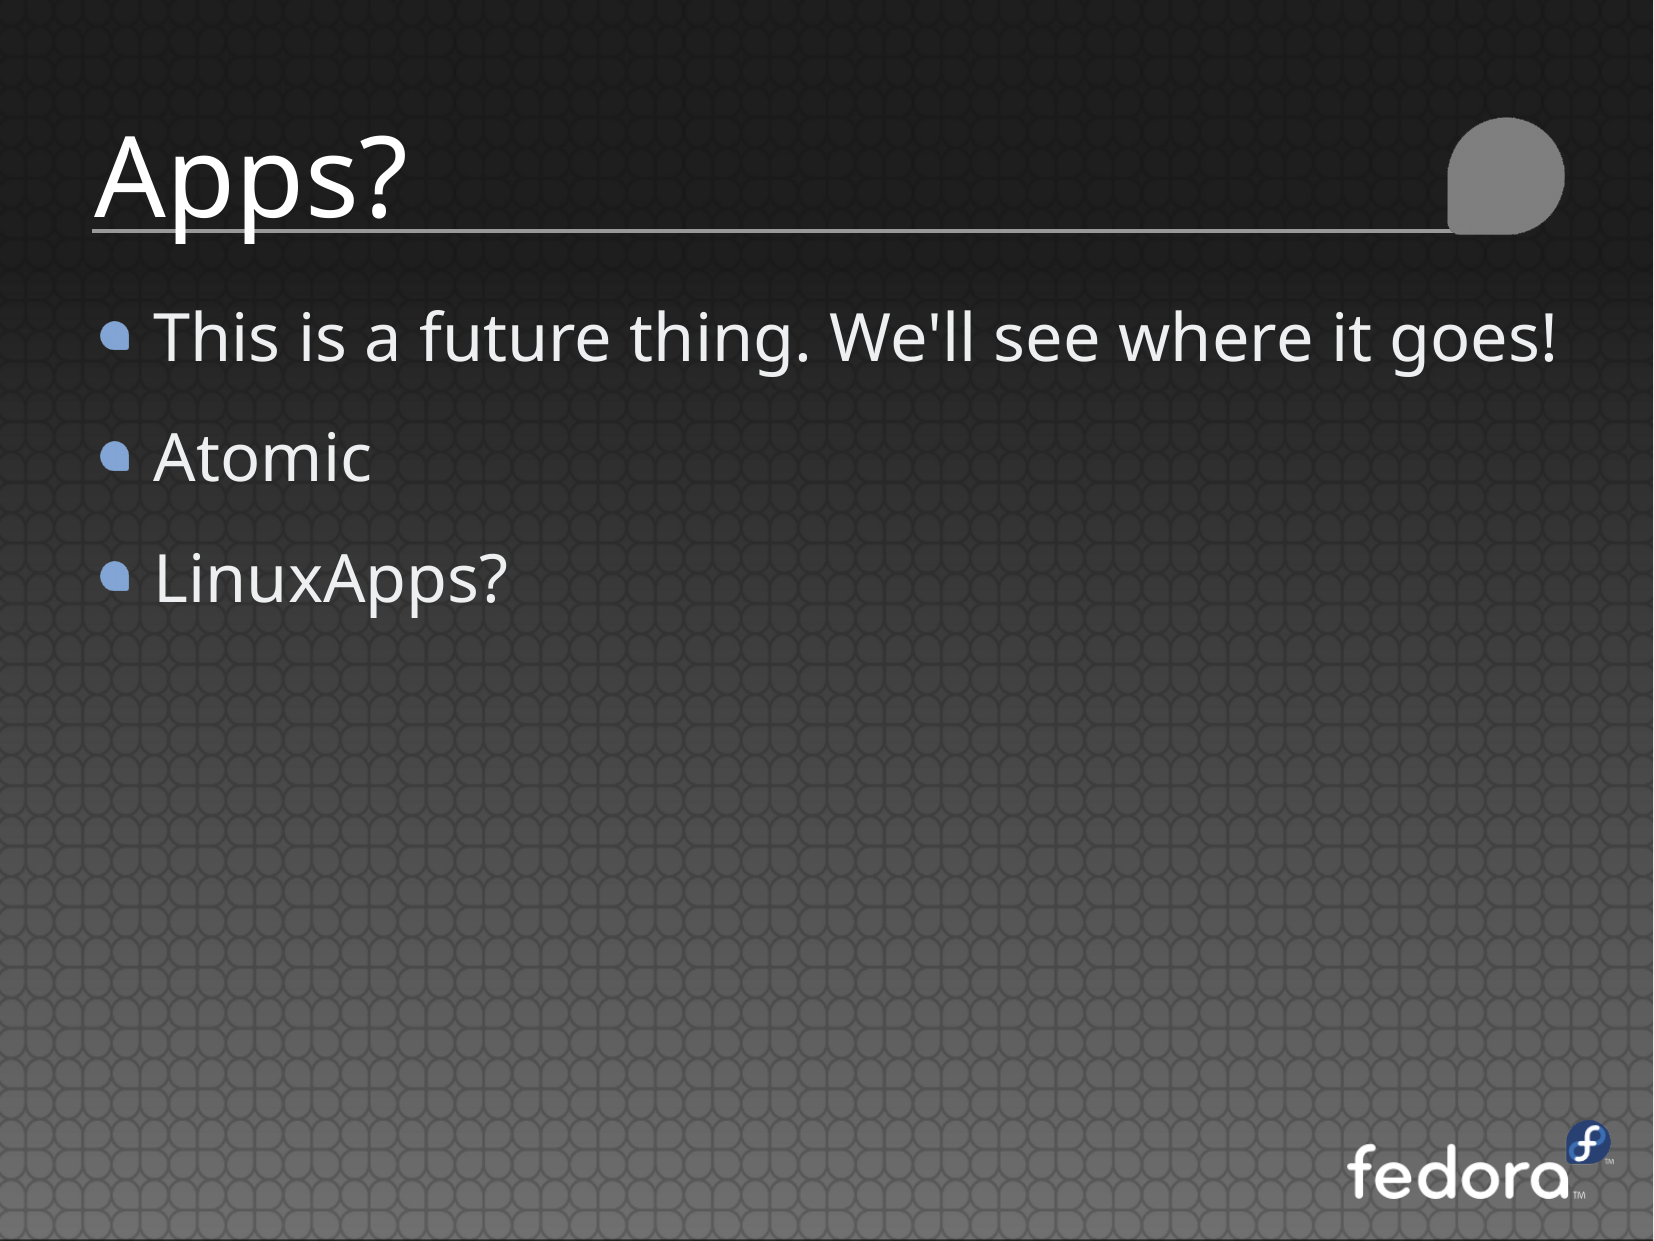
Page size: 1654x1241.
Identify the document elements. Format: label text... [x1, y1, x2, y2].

list This is a future thing. We'll see where it goes! Atomic LinuxApps? [82, 290, 1571, 1095]
picture [0, 0, 1654, 1241]
title Apps? [94, 100, 1431, 247]
